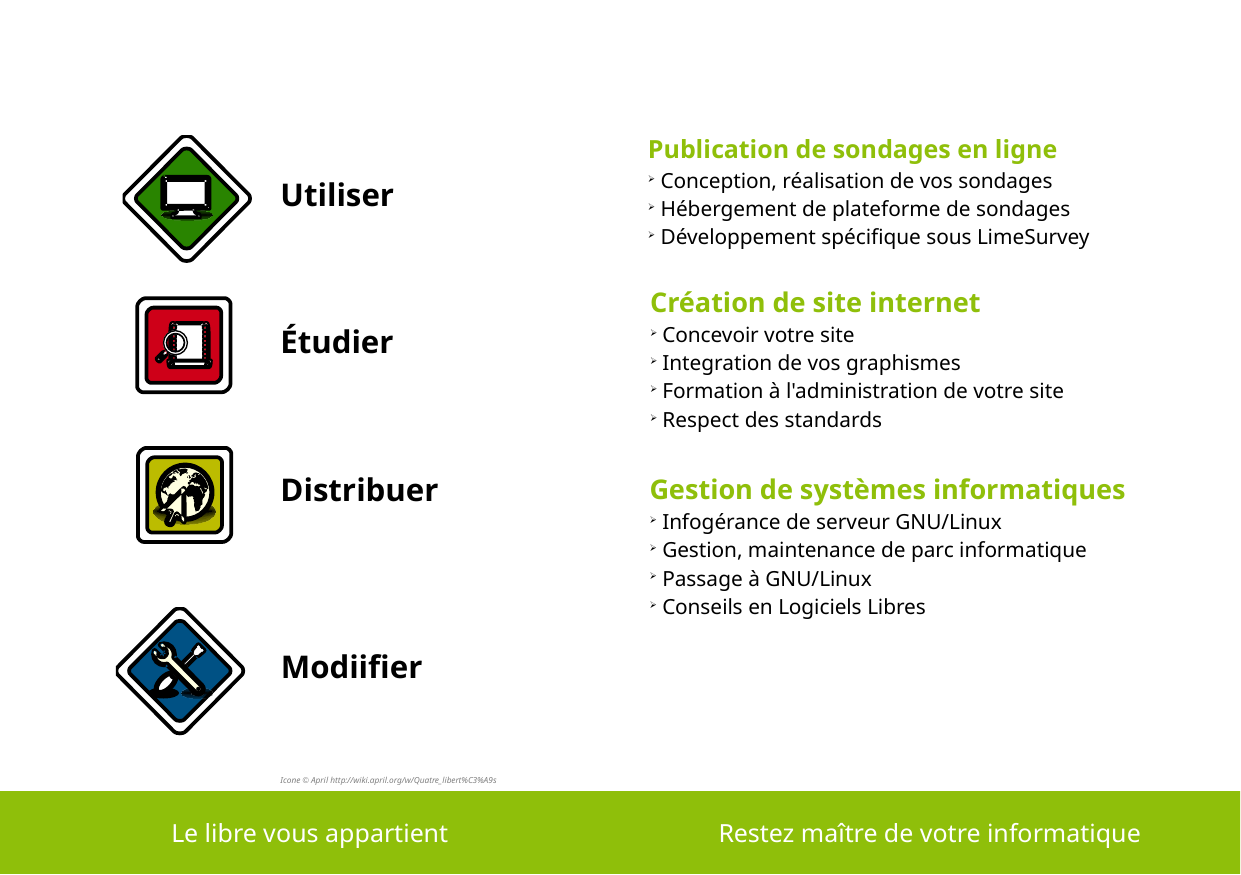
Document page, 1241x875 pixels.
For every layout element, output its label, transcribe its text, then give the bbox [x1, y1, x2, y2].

text_box Restez maître de votre informatique [621, 791, 1241, 874]
picture [115, 607, 246, 736]
text_box Distribuer [265, 460, 635, 526]
text_box Étudier [265, 312, 635, 379]
text_box Le libre vous appartient [0, 791, 621, 874]
text_box Création de site internet Concevoir votre site Integration de vos graphismes Formation à l'administration de votre site Respect des standards [620, 280, 1205, 468]
picture [120, 431, 249, 558]
text_box Modiifier [266, 637, 635, 704]
picture [120, 282, 249, 409]
picture [122, 135, 252, 263]
text_box Publication de sondages en ligne Conception, réalisation de vos sondages Hébergement de plateforme de sondages Développement spécifique sous LimeSurvey [618, 124, 1211, 280]
text_box Utiliser [265, 165, 618, 231]
text_box Gestion de systèmes informatiques Infogérance de serveur GNU/Linux Gestion, maintenance de parc informatique Passage à GNU/Linux Conseils en Logiciels Libres [620, 463, 1211, 655]
text_box Icone © April http://wiki.april.org/w/Quatre_libert%C3%A9s [265, 767, 635, 796]
